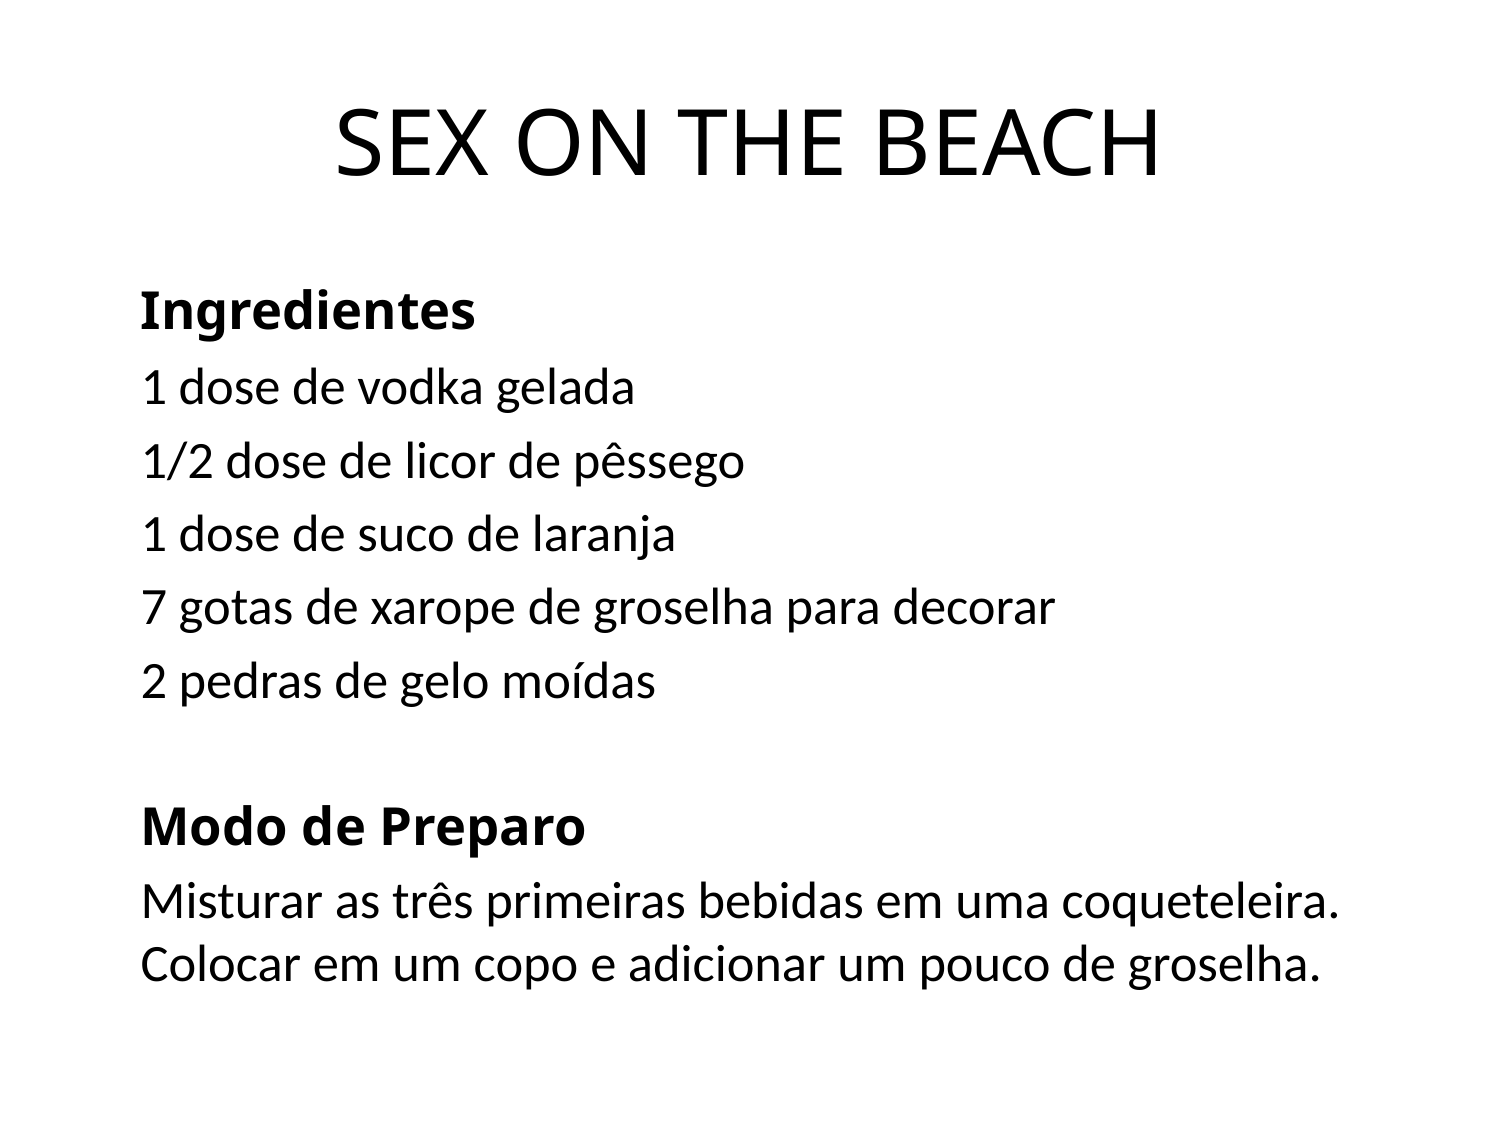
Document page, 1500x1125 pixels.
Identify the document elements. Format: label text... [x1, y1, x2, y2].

title SEX ON THE BEACH [75, 45, 1425, 233]
list Ingredientes 1 dose de vodka gelada 1/2 dose de licor de pêssego 1 dose de suco de laranja 7 gotas de xarope de groselha para decorar 2 pedras de gelo moídas Modo de Preparo Misturar as três primeiras bebidas em uma coqueteleira. Colocar em um copo e adicionar um pouco de groselha. [75, 262, 1425, 1005]
